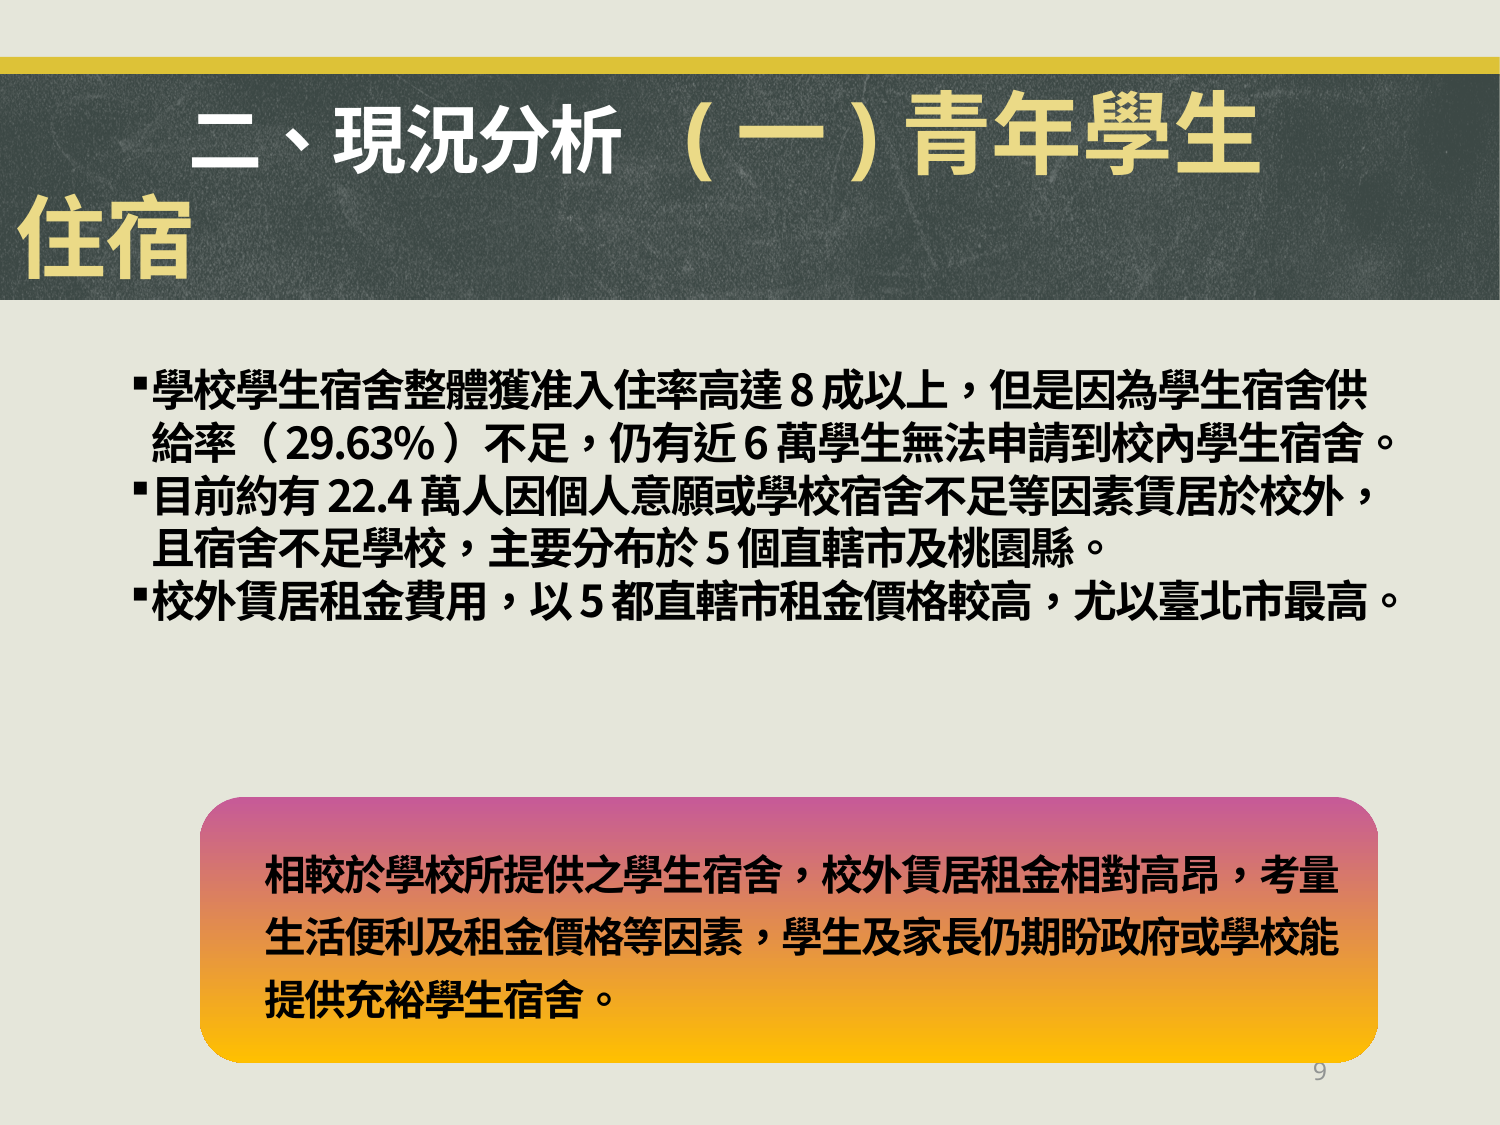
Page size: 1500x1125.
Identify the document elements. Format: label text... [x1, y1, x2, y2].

list 學校學生宿舍整體獲准入住率高達8成以上，但是因為學生宿舍供給率（29.63%）不足，仍有近6萬學生無法申請到校內學生宿舍。 目前約有22.4萬人因個人意願或學校宿舍不足等因素賃居於校外，且宿舍不足學校，主要分布於5個直轄市及桃園縣。 校外賃居租金費用，以5都直轄市租金價格較高，尤以臺北市最高。 [94, 355, 1398, 721]
text_box 相較於學校所提供之學生宿舍，校外賃居租金相對高昂，考量生活便利及租金價格等因素，學生及家長仍期盼政府或學校能提供充裕學生宿舍。 [199, 796, 1379, 1063]
slide_number <編號> [1099, 1062, 1343, 1103]
picture [0, 74, 1500, 300]
title 二、現況分析 (一)青年學生住宿 [0, 76, 1343, 300]
